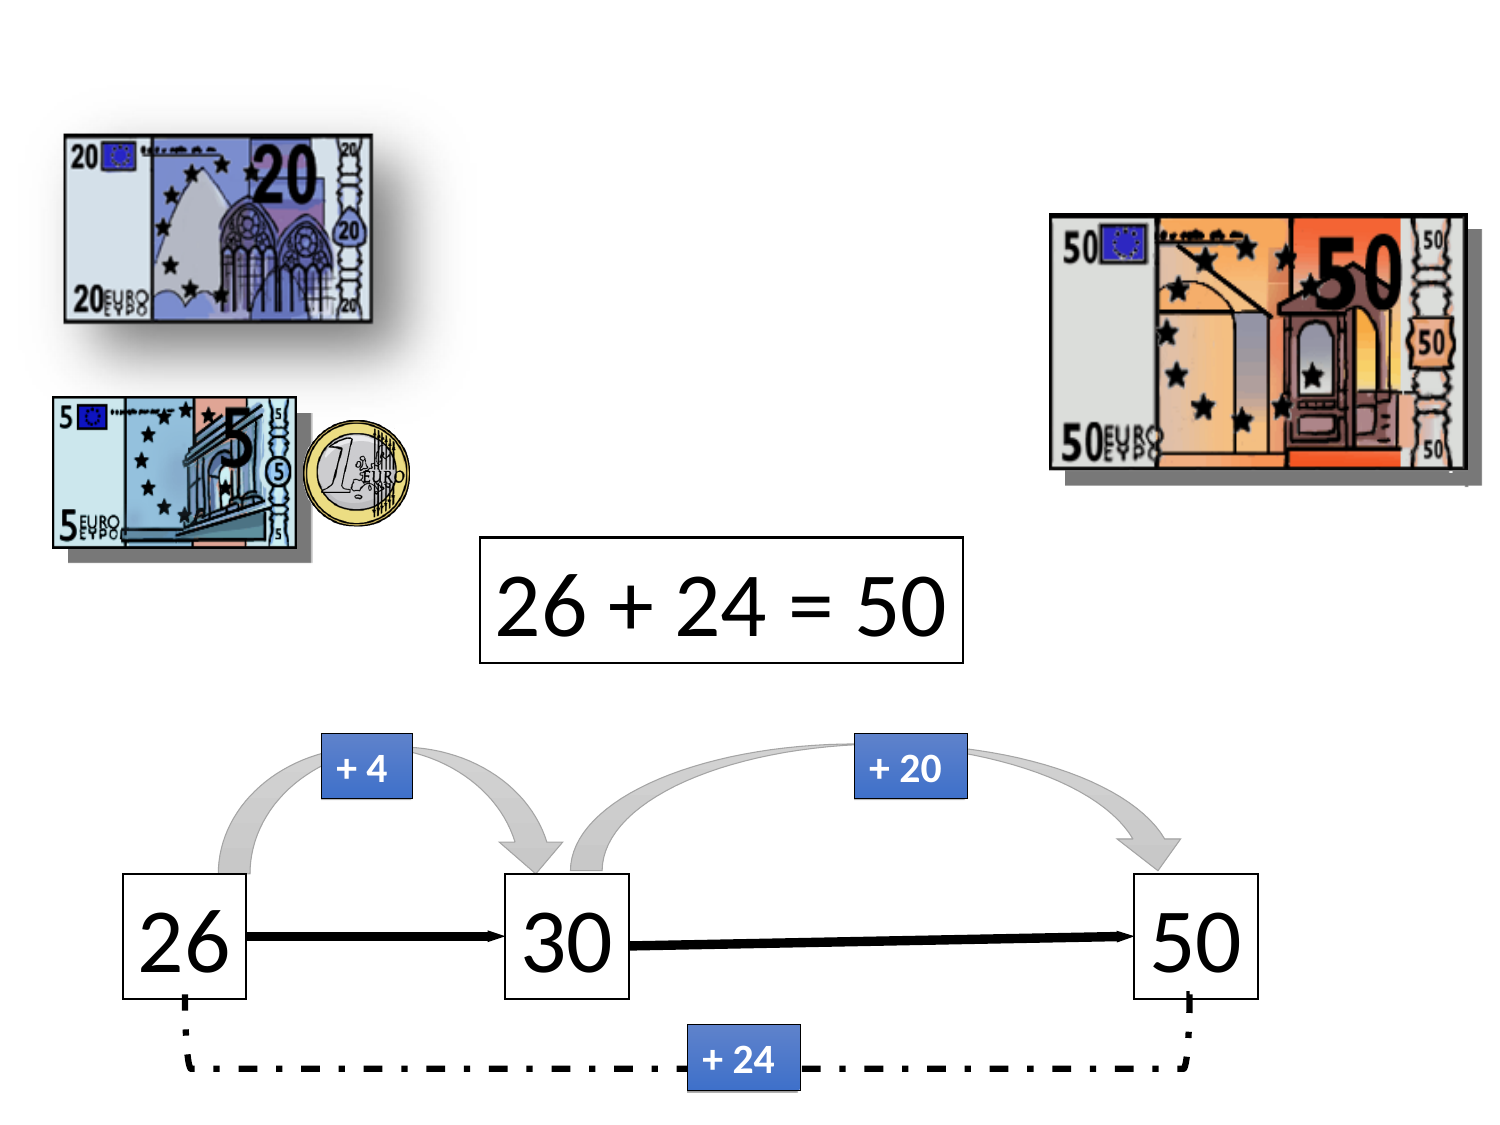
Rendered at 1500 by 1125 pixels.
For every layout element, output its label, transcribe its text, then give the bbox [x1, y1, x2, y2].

text_box 30 [505, 874, 629, 999]
text_box 26 + 24 = 50 [480, 538, 963, 663]
text_box 26 [123, 874, 246, 999]
text_box [570, 743, 854, 871]
text_box [218, 753, 321, 874]
picture [1049, 213, 1468, 473]
text_box [412, 747, 563, 874]
text_box + 4 [321, 733, 412, 798]
picture [7, 77, 489, 549]
text_box + 20 [854, 733, 967, 798]
text_box + 24 [687, 1024, 800, 1090]
text_box 50 [1134, 874, 1258, 999]
text_box [967, 748, 1181, 871]
